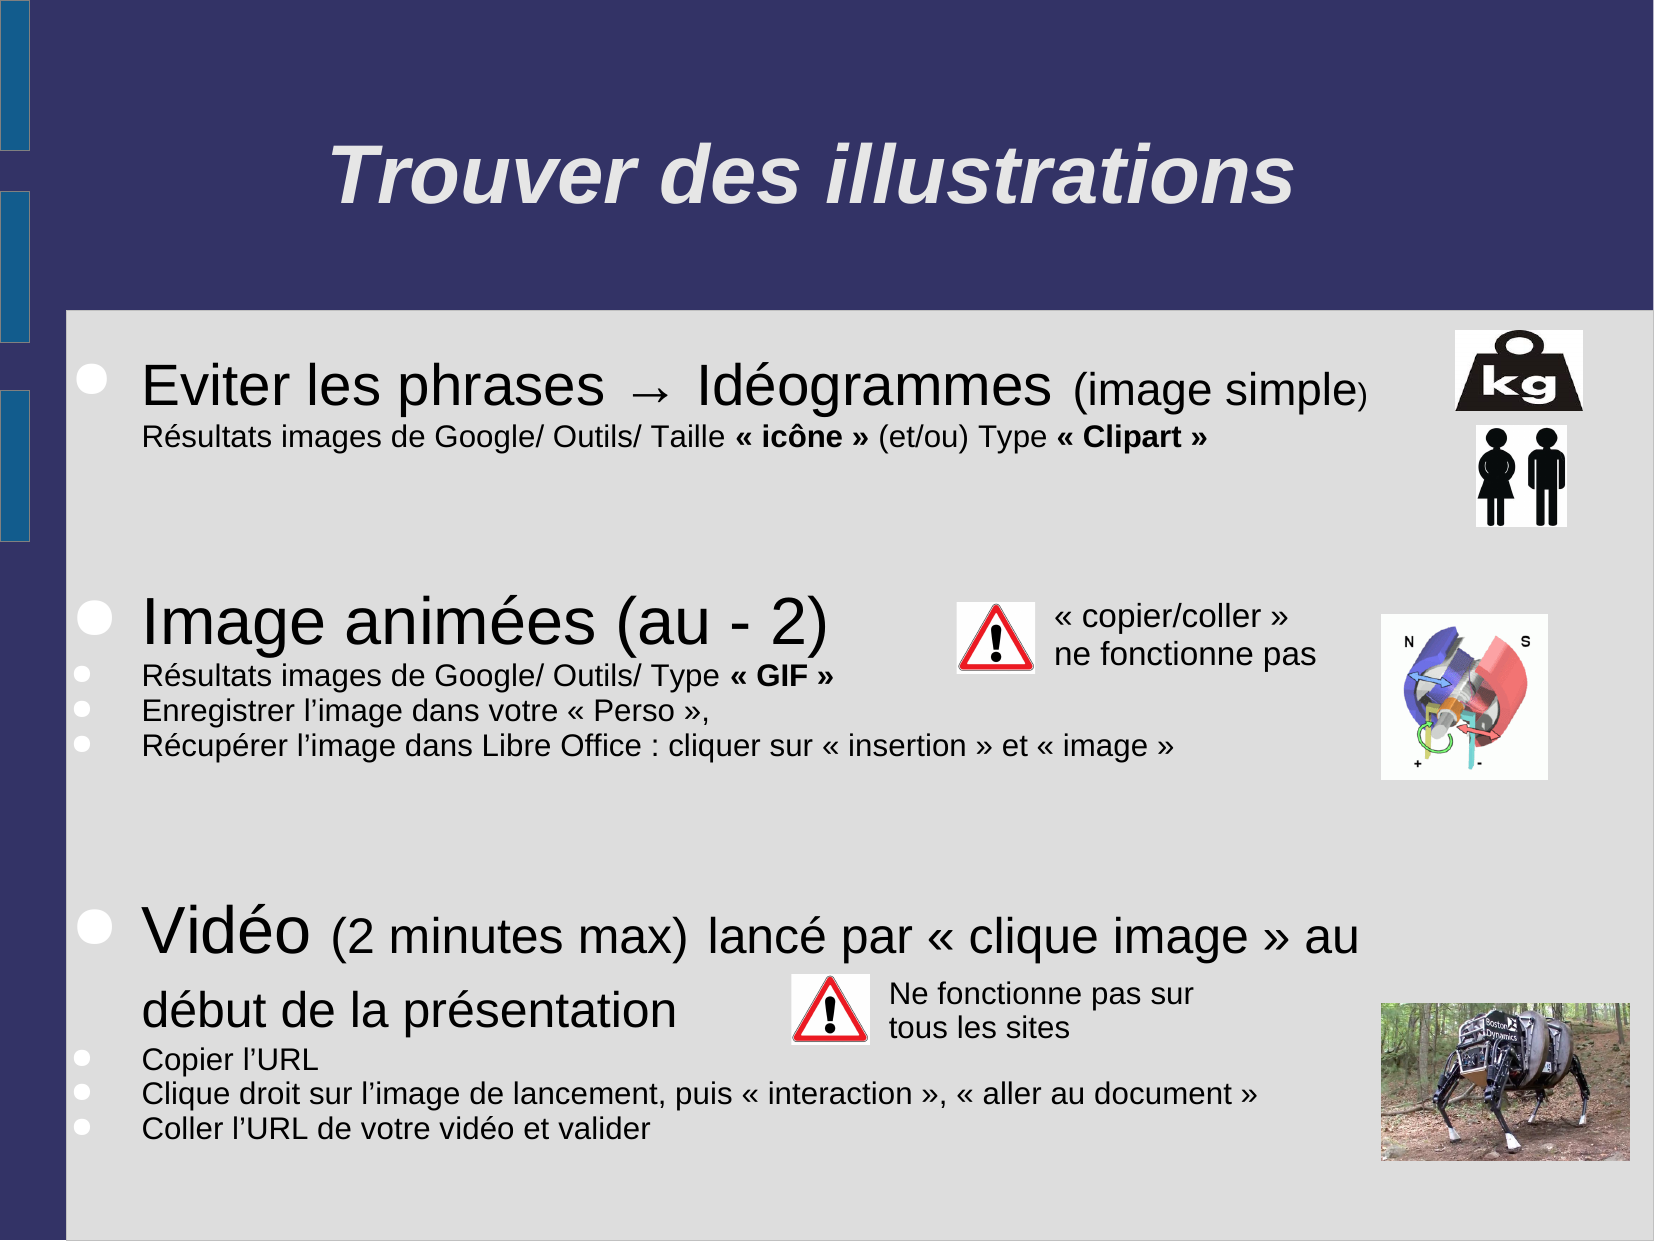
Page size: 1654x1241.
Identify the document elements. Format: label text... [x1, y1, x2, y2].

picture [1381, 1003, 1630, 1161]
picture [1455, 330, 1583, 411]
title Trouver des illustrations [106, 70, 1519, 278]
picture [791, 974, 870, 1045]
picture [1381, 614, 1548, 780]
picture [1476, 425, 1567, 527]
list Eviter les phrases → Idéogrammes (image simple) Résultats images de Google/ Outils/ Taille « icône » (et/ou) Type « Clipart » Image animées (au - 2) Résultats images de Google/ Outils/ Type « GIF » Enregistrer l’image dans votre « Perso », Récupérer l’image dans Libre Office : cliquer sur « insertion » et « image » Vidéo (2 minutes max) lancé par « clique image » au début de la présentation Copier l’URL Clique droit sur l’image de lancement, puis « interaction », « aller au document » Coller l’URL de votre vidéo et valider [59, 344, 1406, 1241]
text_box Ne fonctionne pas sur tous les sites [791, 968, 1217, 1063]
text_box « copier/coller » ne fonctionne pas [956, 590, 1347, 686]
